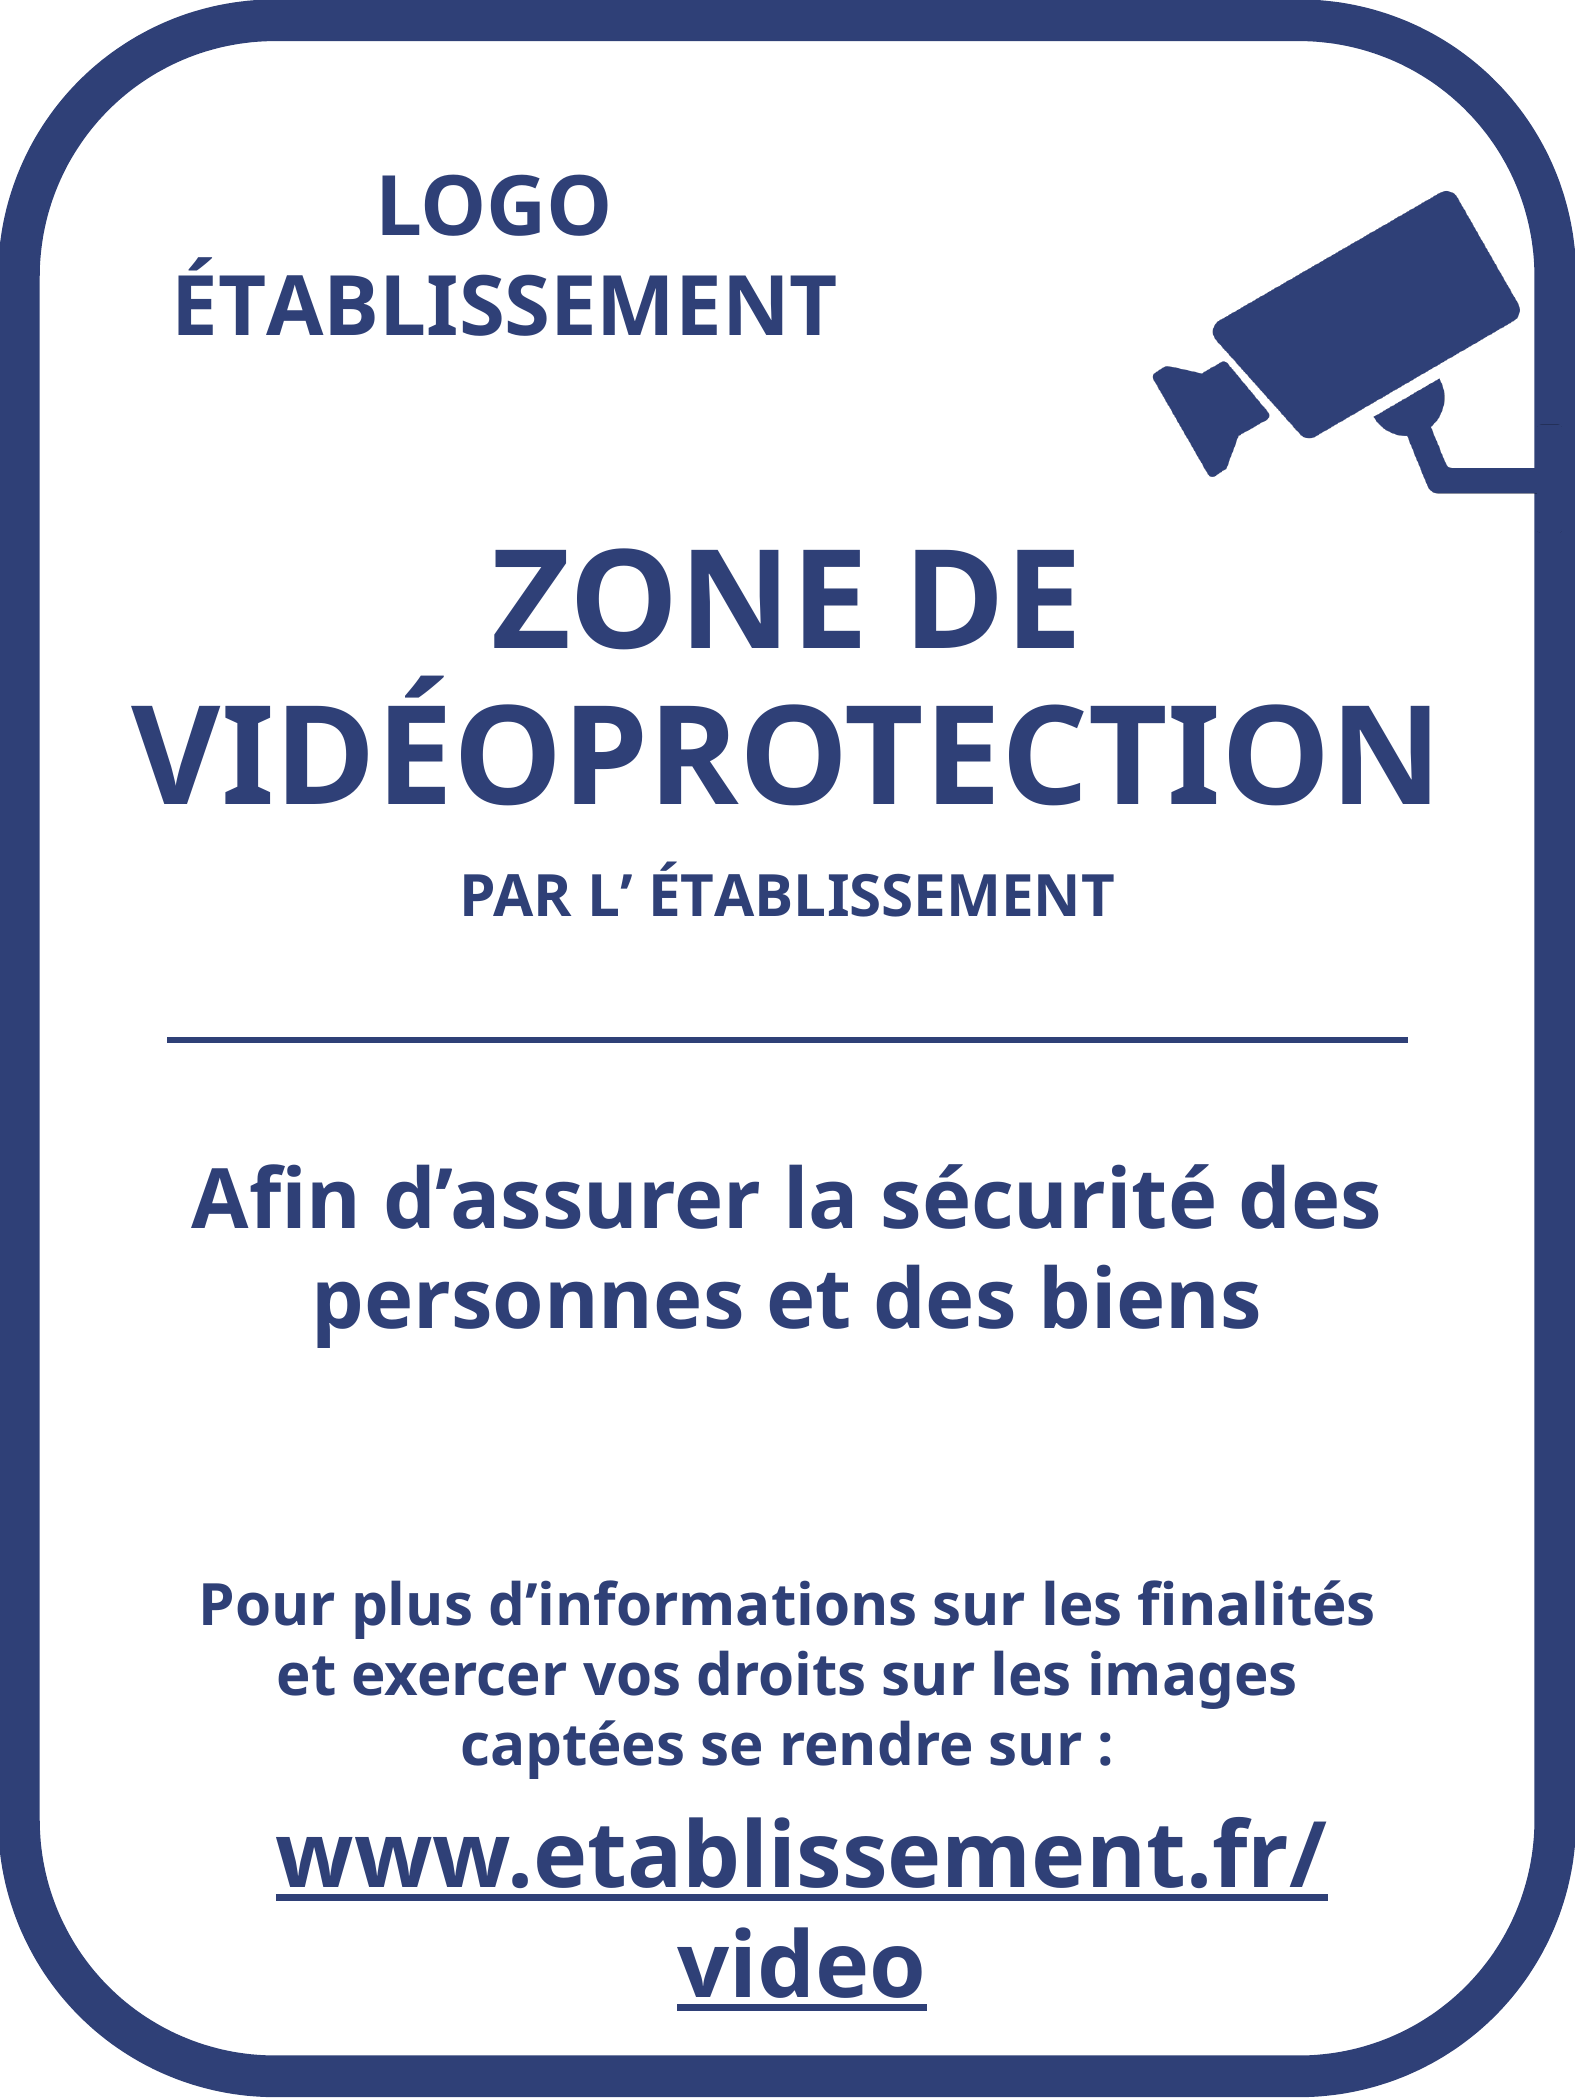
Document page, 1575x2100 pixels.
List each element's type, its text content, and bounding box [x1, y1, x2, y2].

text_box VIDÉOPROTECTION [117, 659, 1458, 839]
text_box Afin d’assurer la sécurité des personnes et des biens [144, 1138, 1431, 1356]
text_box LOGO ÉTABLISSEMENT [157, 145, 853, 360]
picture [1152, 185, 1562, 533]
text_box ZONE DE [70, 503, 1505, 686]
text_box www.etablissement.fr/video [231, 1788, 1373, 1915]
text_box Pour plus d’informations sur les finalités et exercer vos droits sur les images captées se rendre sur : [155, 1559, 1420, 1717]
text_box PAR L’ ÉTABLISSEMENT [445, 851, 1130, 936]
